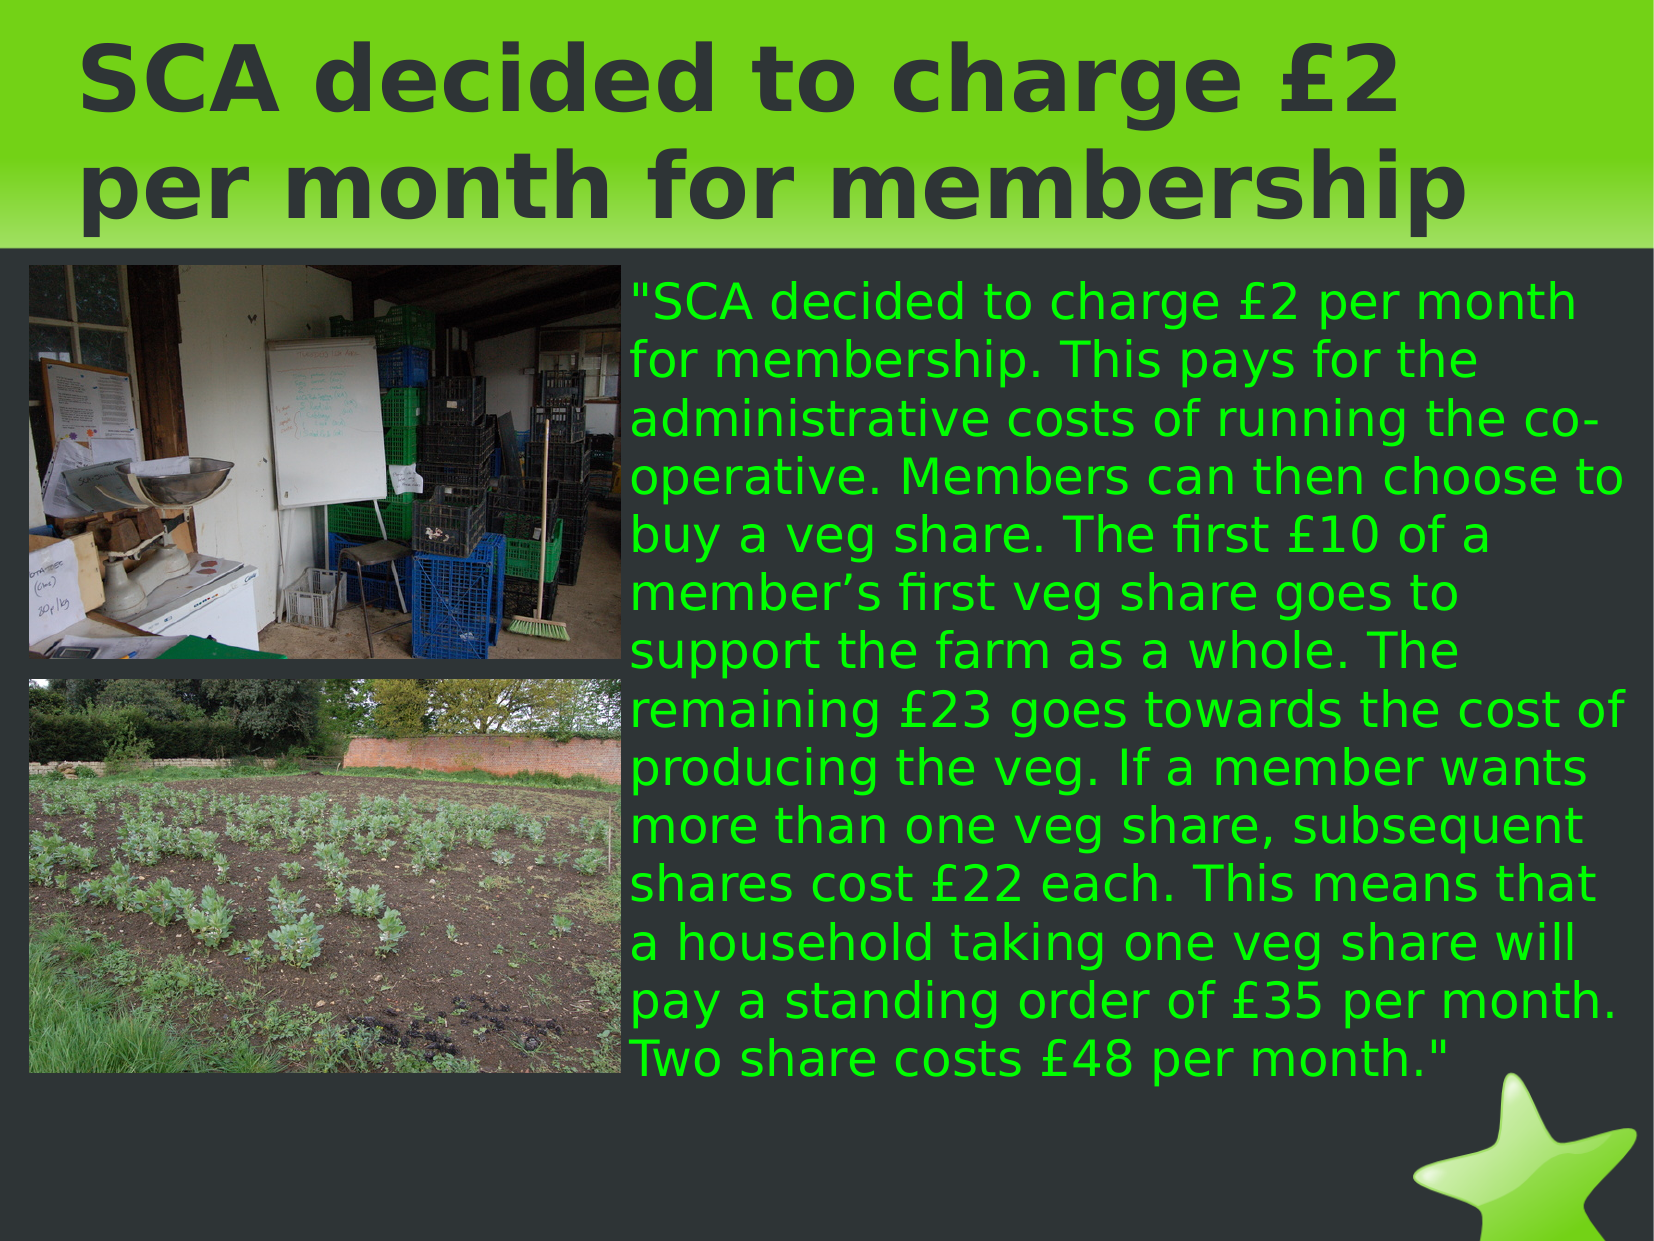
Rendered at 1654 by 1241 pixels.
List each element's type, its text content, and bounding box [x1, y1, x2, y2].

picture [0, 0, 1654, 1241]
text_box "SCA decided to charge £2 per month for membership. This pays for the administrative costs of running the co-operative. Members can then choose to buy a veg share. The first £10 of a member’s first veg share goes to support the farm as a whole. The remaining £23 goes towards the cost of producing the veg. If a member wants more than one veg share, subsequent shares cost £22 each. This means that a household taking one veg share will pay a standing order of £35 per month. Two share costs £48 per month." [614, 265, 1654, 1096]
title SCA decided to charge £2 per month for membership [76, 25, 1565, 240]
